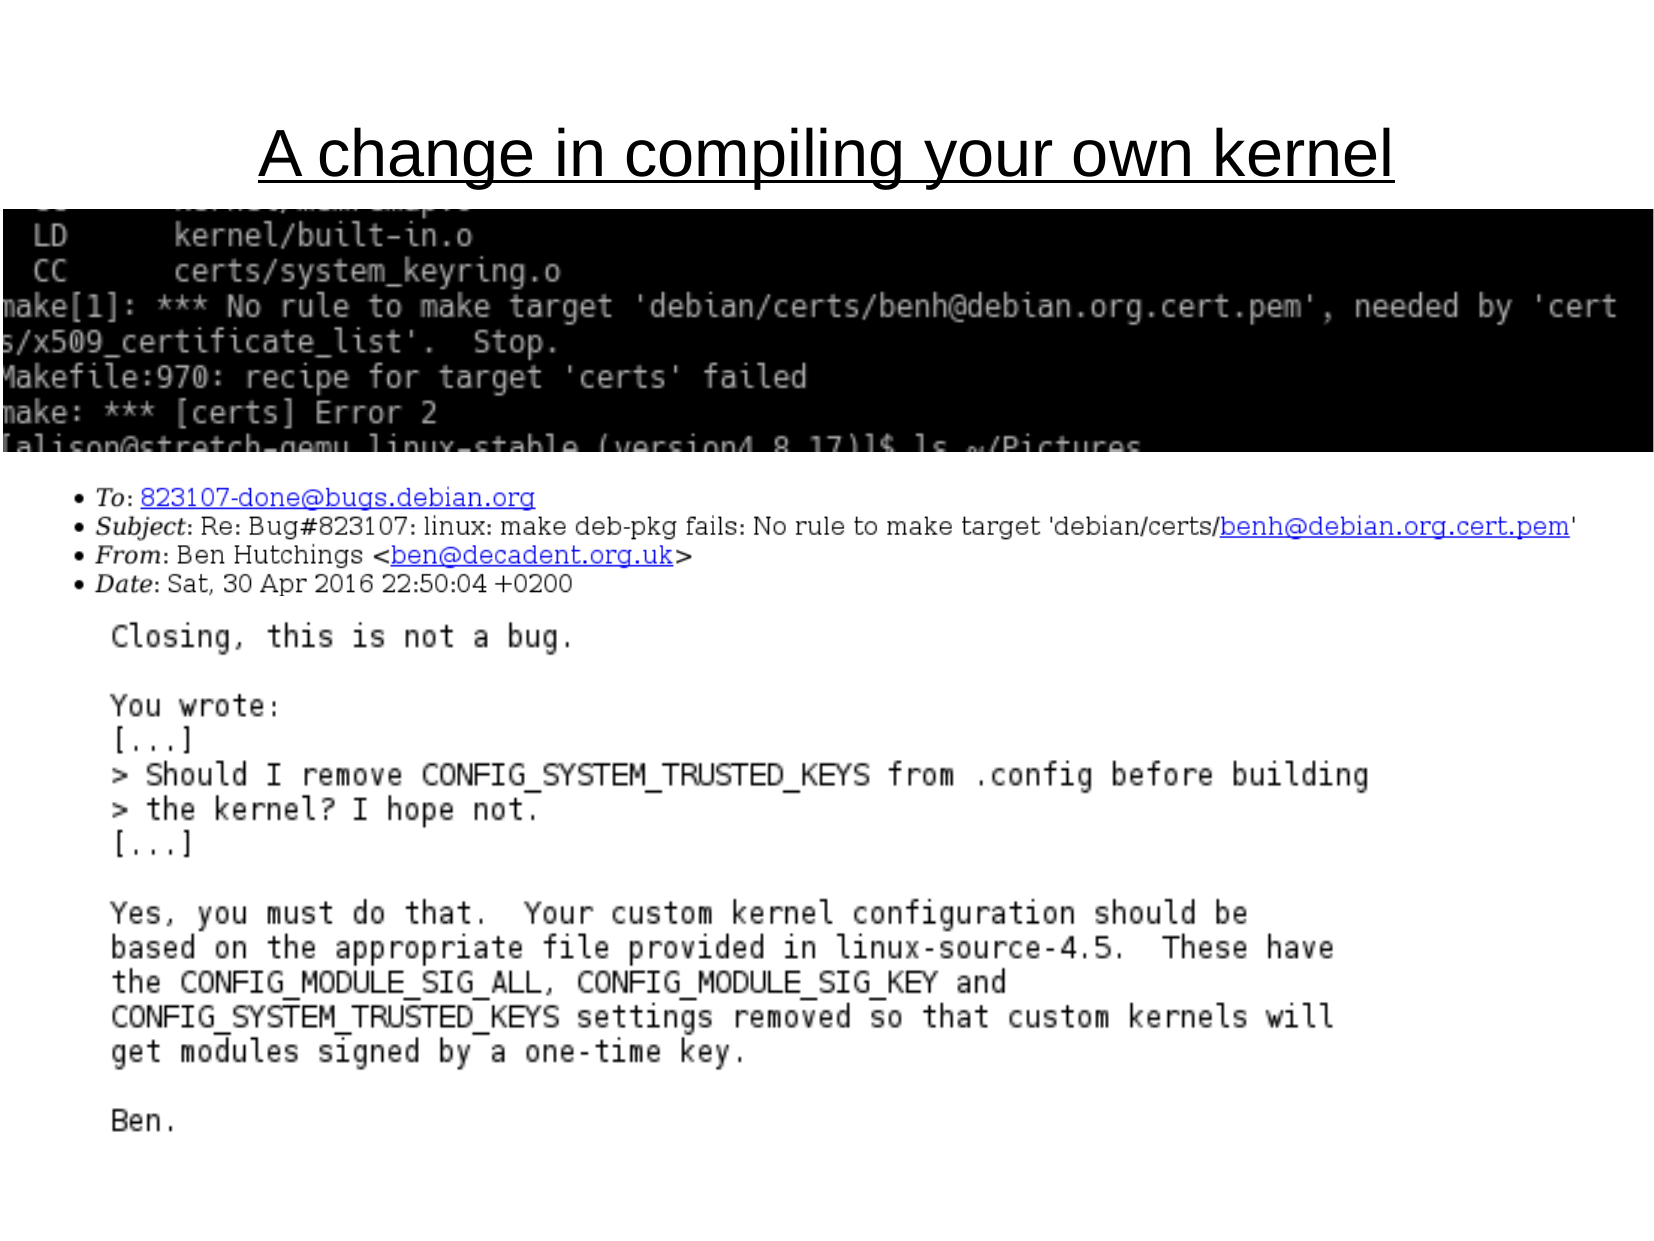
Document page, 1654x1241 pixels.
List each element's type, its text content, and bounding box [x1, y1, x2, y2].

title A change in compiling your own kernel [82, 49, 1571, 209]
picture [3, 209, 1654, 452]
picture [0, 464, 1654, 1164]
